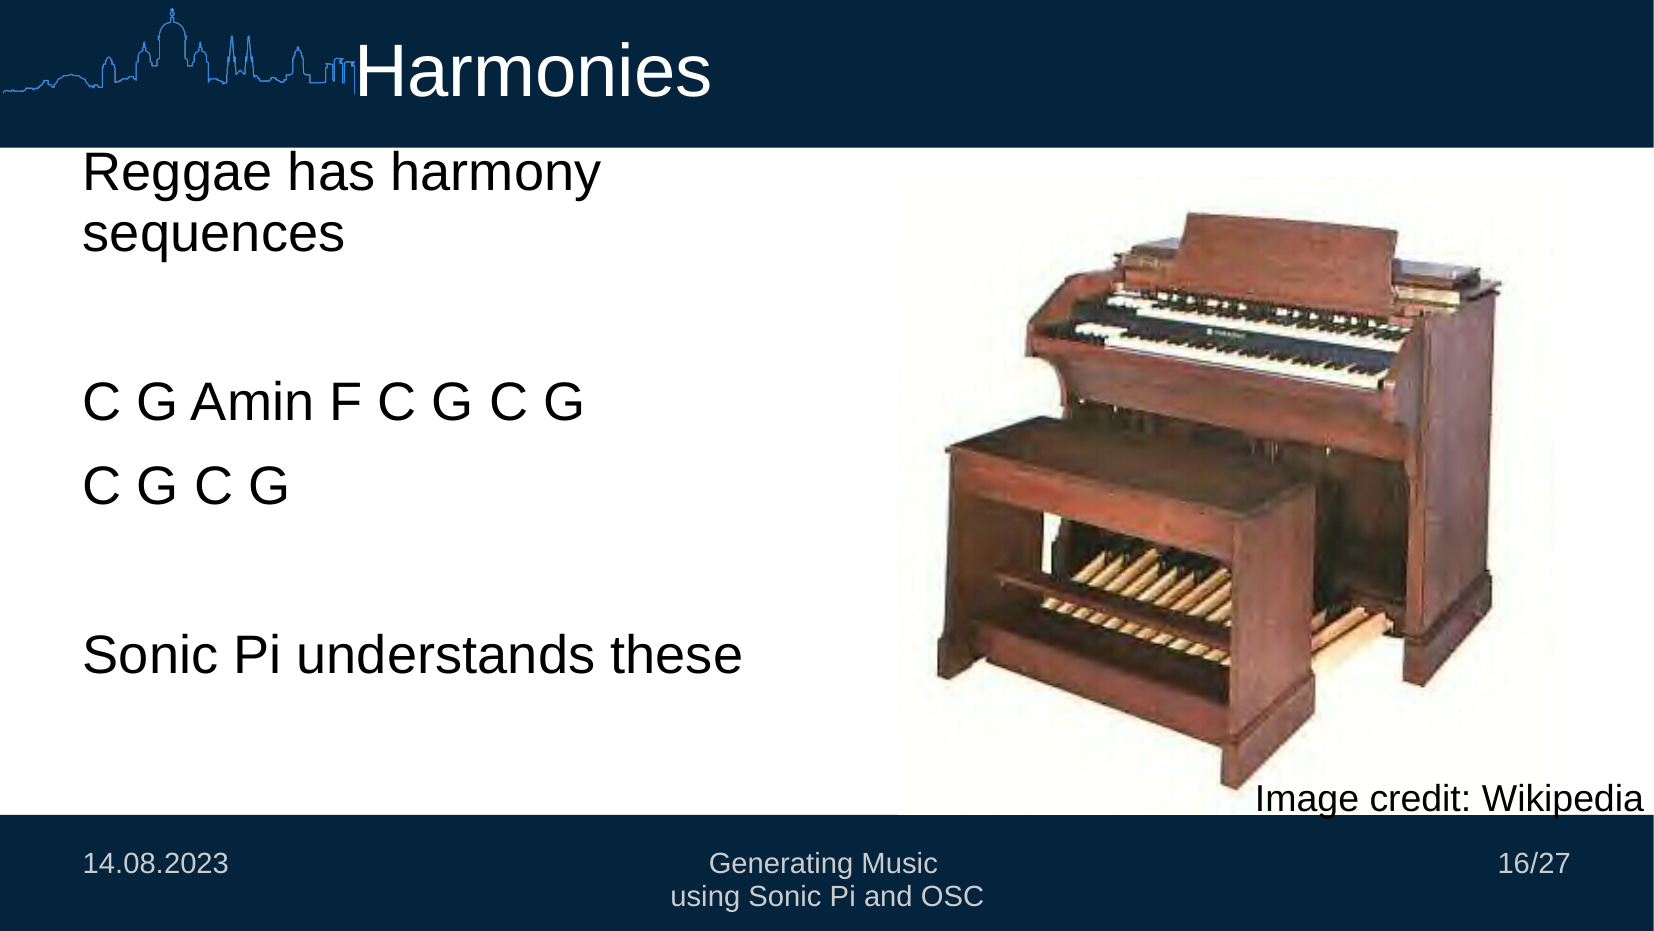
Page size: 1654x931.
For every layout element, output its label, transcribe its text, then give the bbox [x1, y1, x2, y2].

picture [898, 177, 1555, 815]
picture [3, 8, 354, 94]
title Harmonies [354, 5, 1654, 136]
list Reggae has harmony sequences C G Amin F C G C G C G C G Sonic Pi understands these [82, 141, 809, 815]
text_box Image credit: Wikipedia [1240, 769, 1654, 827]
